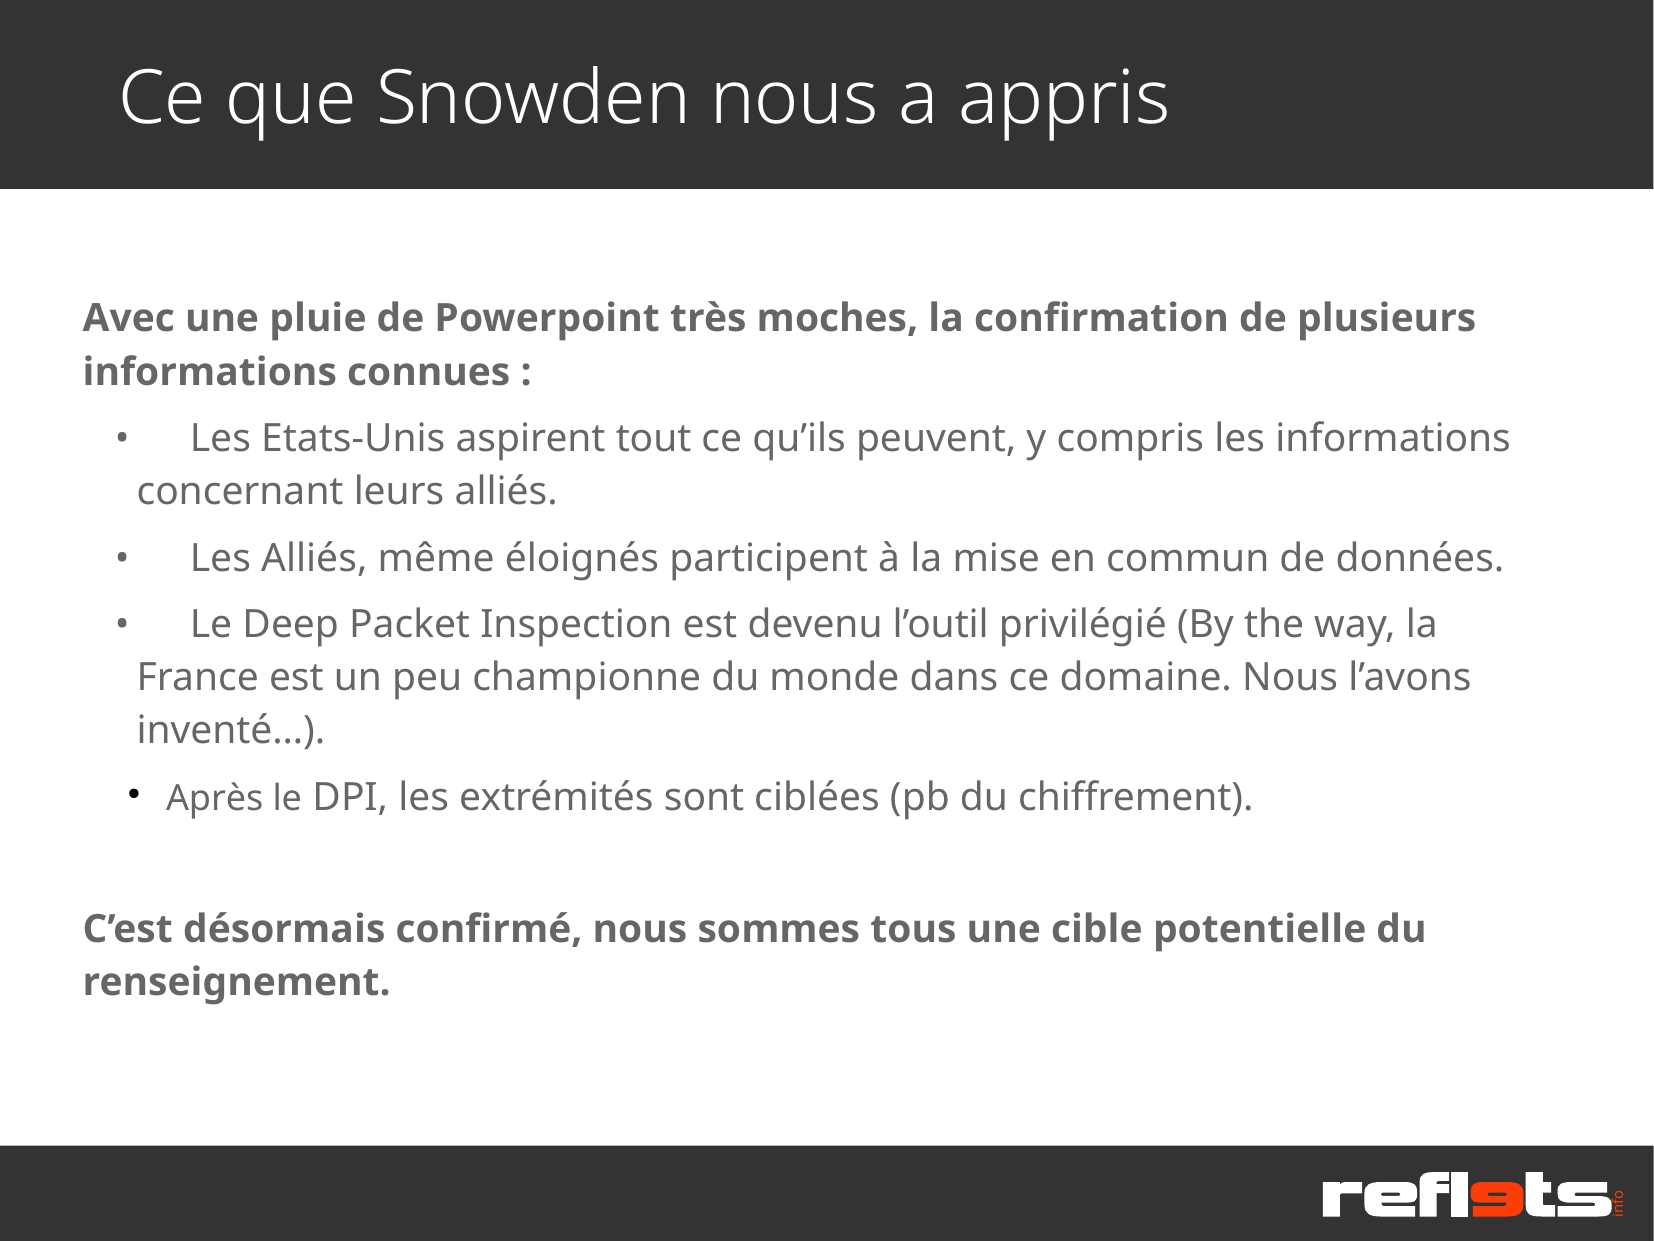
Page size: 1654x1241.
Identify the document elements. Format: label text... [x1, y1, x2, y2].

list Avec une pluie de Powerpoint très moches, la confirmation de plusieurs informations connues : • Les Etats-Unis aspirent tout ce qu’ils peuvent, y compris les informations concernant leurs alliés. • Les Alliés, même éloignés participent à la mise en commun de données. • Le Deep Packet Inspection est devenu l’outil privilégié (By the way, la France est un peu championne du monde dans ce domaine. Nous l’avons inventé…). Après le DPI, les extrémités sont ciblées (pb du chiffrement). C’est désormais confirmé, nous sommes tous une cible potentielle du renseignement. [82, 290, 1571, 1010]
title Ce que Snowden nous a appris [0, 0, 1654, 189]
